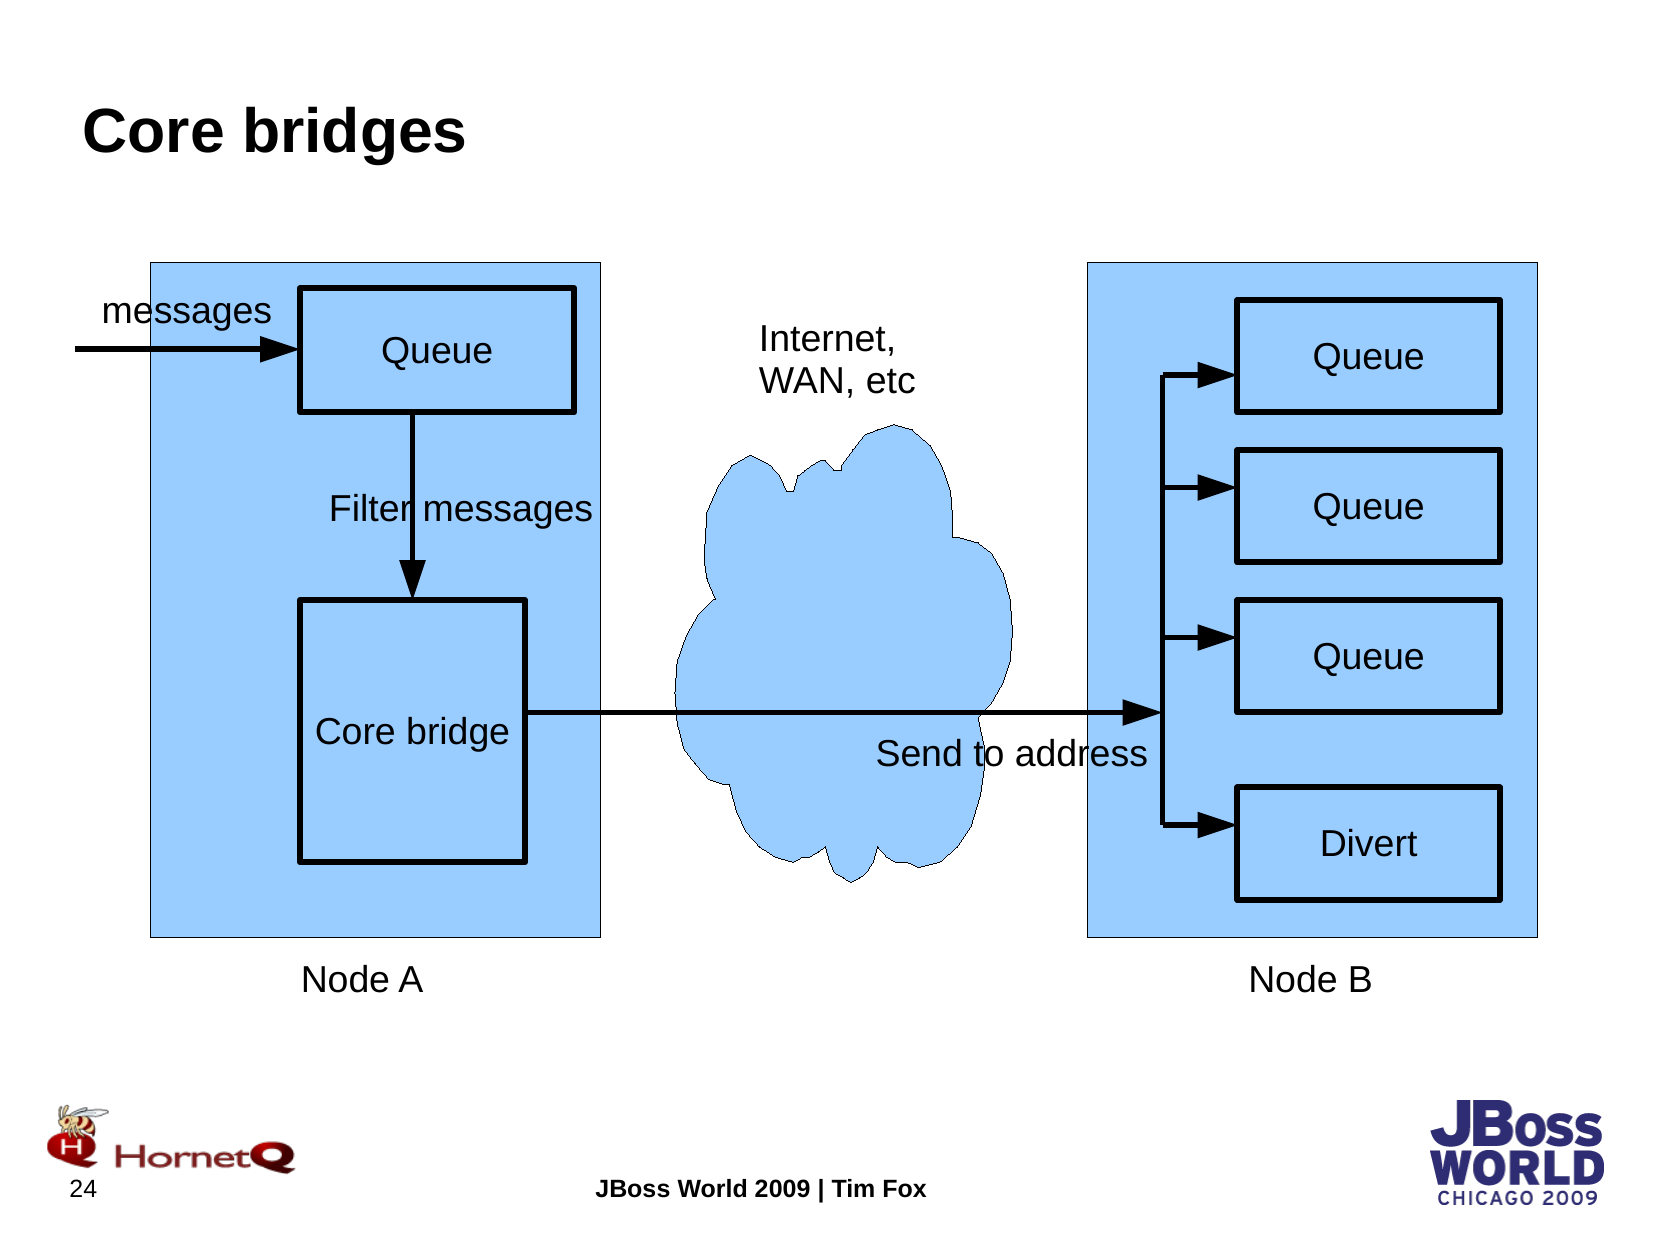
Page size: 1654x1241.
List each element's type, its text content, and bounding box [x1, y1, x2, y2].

text_box Queue [1237, 449, 1500, 563]
text_box Queue [299, 288, 575, 413]
text_box Filter messages [314, 480, 608, 551]
text_box Send to address [860, 724, 1163, 796]
text_box [676, 715, 981, 883]
text_box Queue [1237, 599, 1500, 713]
text_box [414, 551, 601, 710]
text_box Queue [1237, 299, 1500, 413]
text_box Core bridge [300, 599, 526, 863]
text_box [1132, 714, 1160, 724]
text_box Internet, WAN, etc [744, 310, 931, 437]
picture [1430, 1099, 1604, 1212]
title Core bridges [82, 45, 1571, 218]
text_box Node B [1233, 951, 1389, 1022]
text_box [150, 262, 601, 480]
text_box Divert [1237, 787, 1500, 900]
picture [46, 1101, 297, 1177]
text_box messages [86, 282, 287, 353]
text_box Node A [286, 951, 441, 1022]
text_box [150, 350, 601, 938]
text_box [1087, 262, 1538, 938]
text_box [674, 437, 1013, 710]
text_box [1087, 715, 1122, 724]
